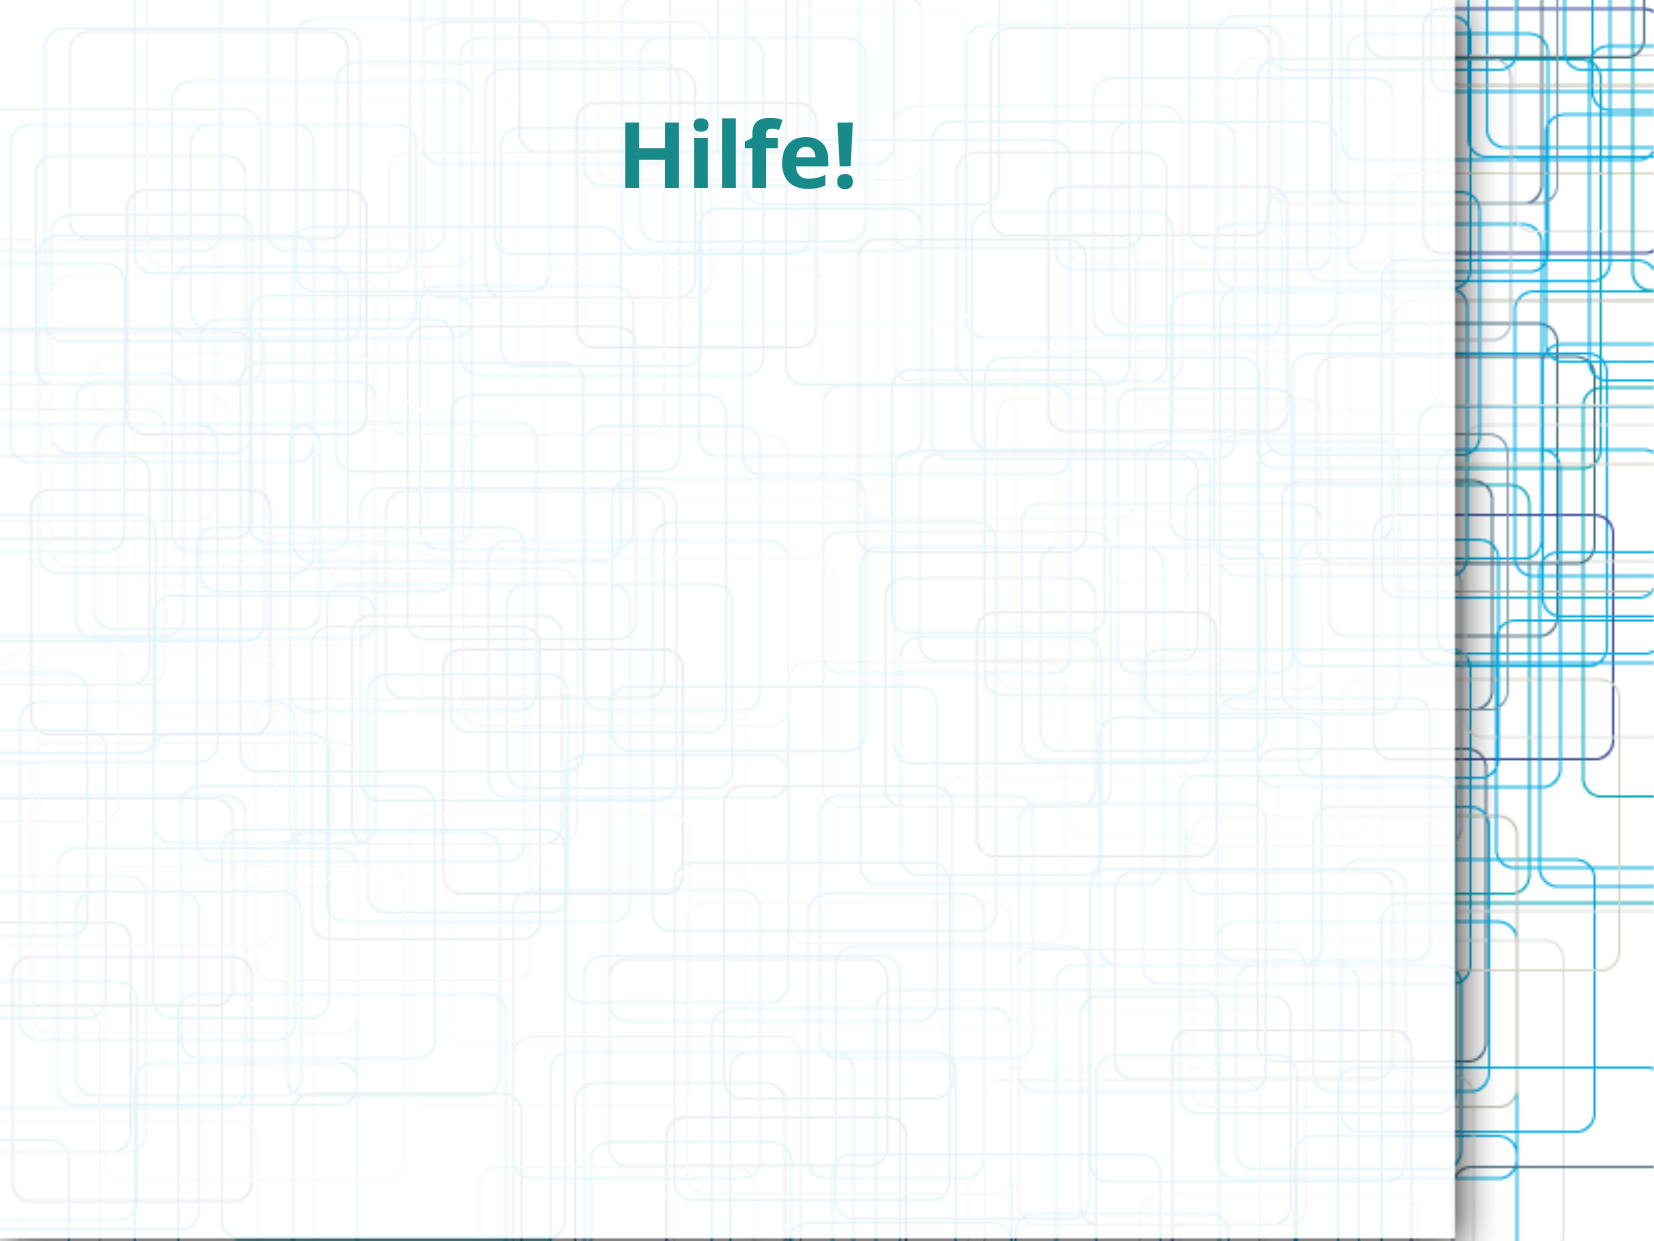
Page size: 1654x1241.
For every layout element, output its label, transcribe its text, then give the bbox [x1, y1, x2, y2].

picture [0, 0, 1654, 1241]
title Hilfe! [59, 49, 1418, 257]
